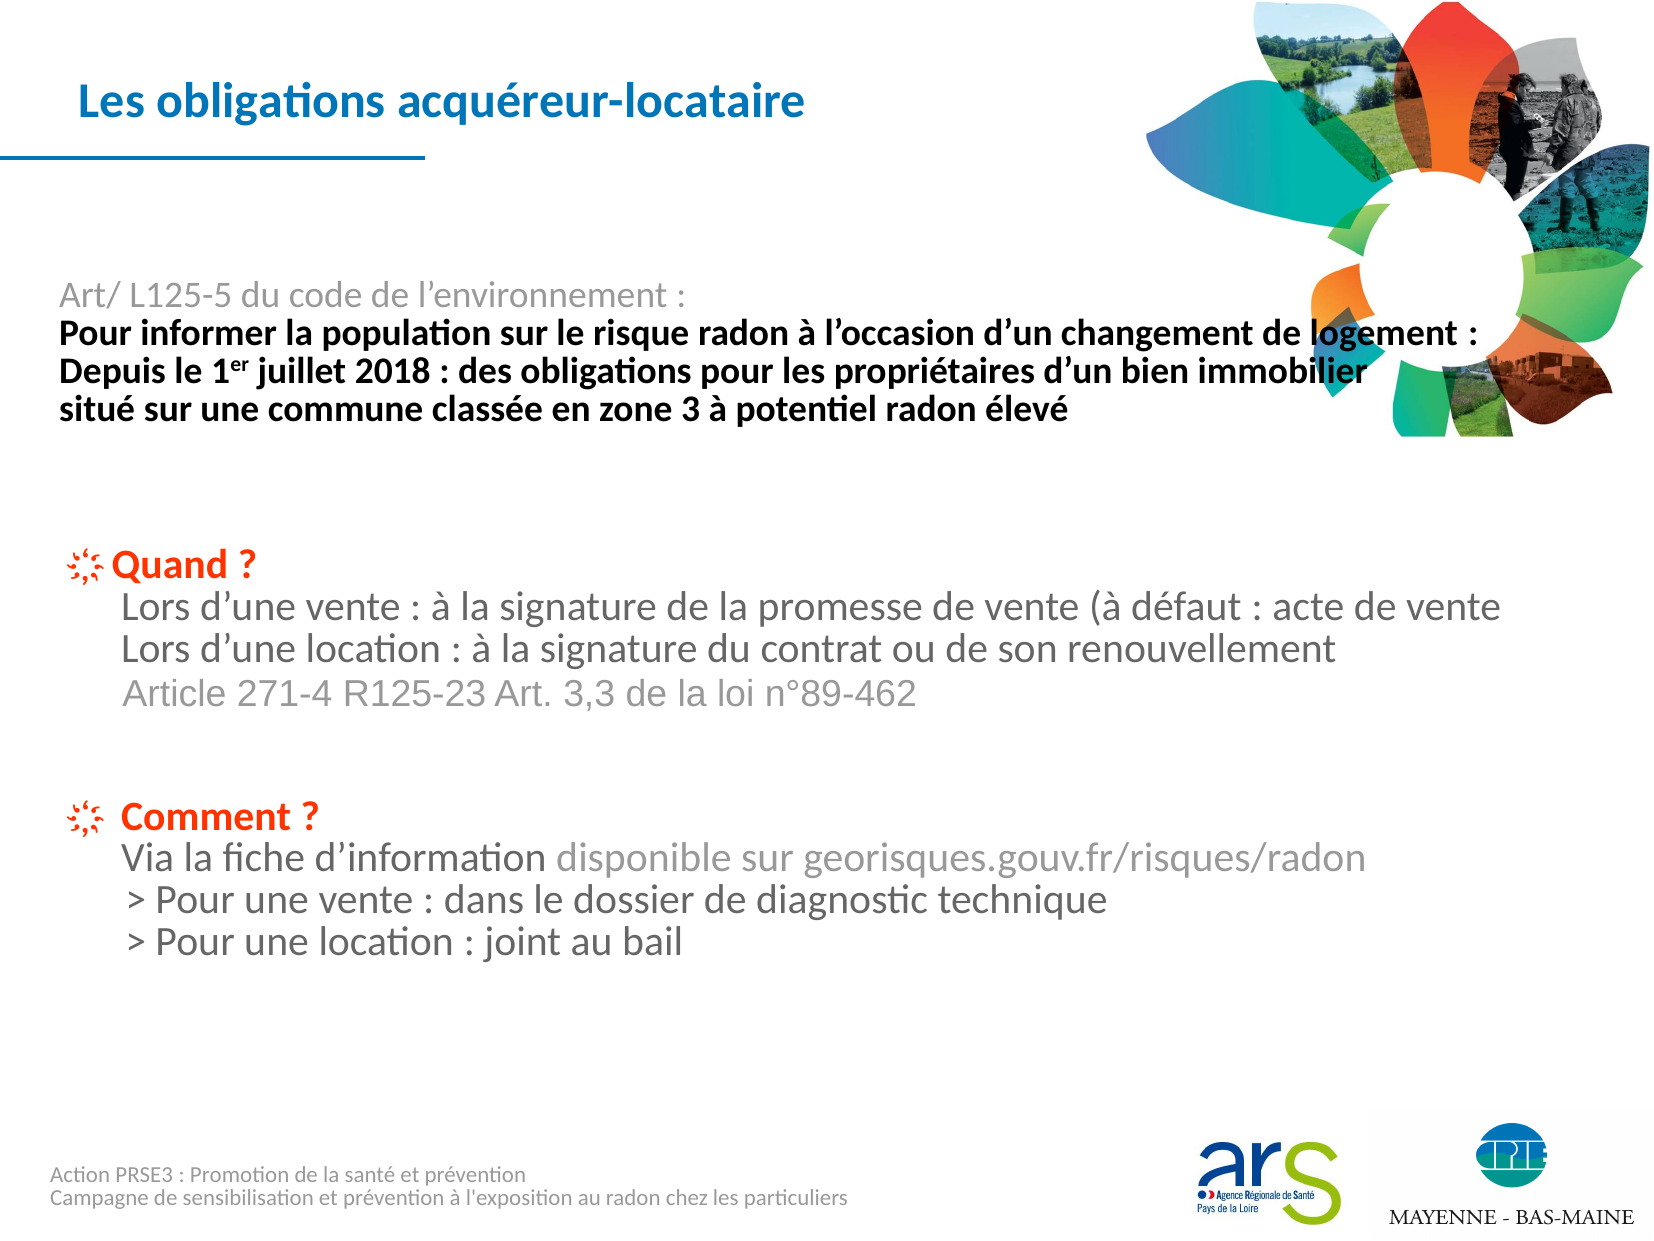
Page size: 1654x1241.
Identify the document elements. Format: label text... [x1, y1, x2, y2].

text_box Art/ L125-5 du code de l’environnement : Pour informer la population sur le risque radon à l’occasion d’un changement de logement : Depuis le 1er juillet 2018 : des obligations pour les propriétaires d’un bien immobilier situé sur une commune classée en zone 3 à potentiel radon élevé ҉ Quand ? Lors d’une vente : à la signature de la promesse de vente (à défaut : acte de vente Lors d’une location : à la signature du contrat ou de son renouvellement Article 271-4 R125-23 Art. 3,3 de la loi n°89-462 ҉ Comment ? Via la fiche d’information disponible sur georisques.gouv.fr/risques/radon > Pour une vente : dans le dossier de diagnostic technique > Pour une location : joint au bail [0, 271, 1607, 1241]
text_box Les obligations acquéreur-locataire [64, 59, 1263, 136]
picture [1169, 1114, 1371, 1241]
picture [1130, 1, 1652, 438]
picture [1607, 1110, 1654, 1240]
